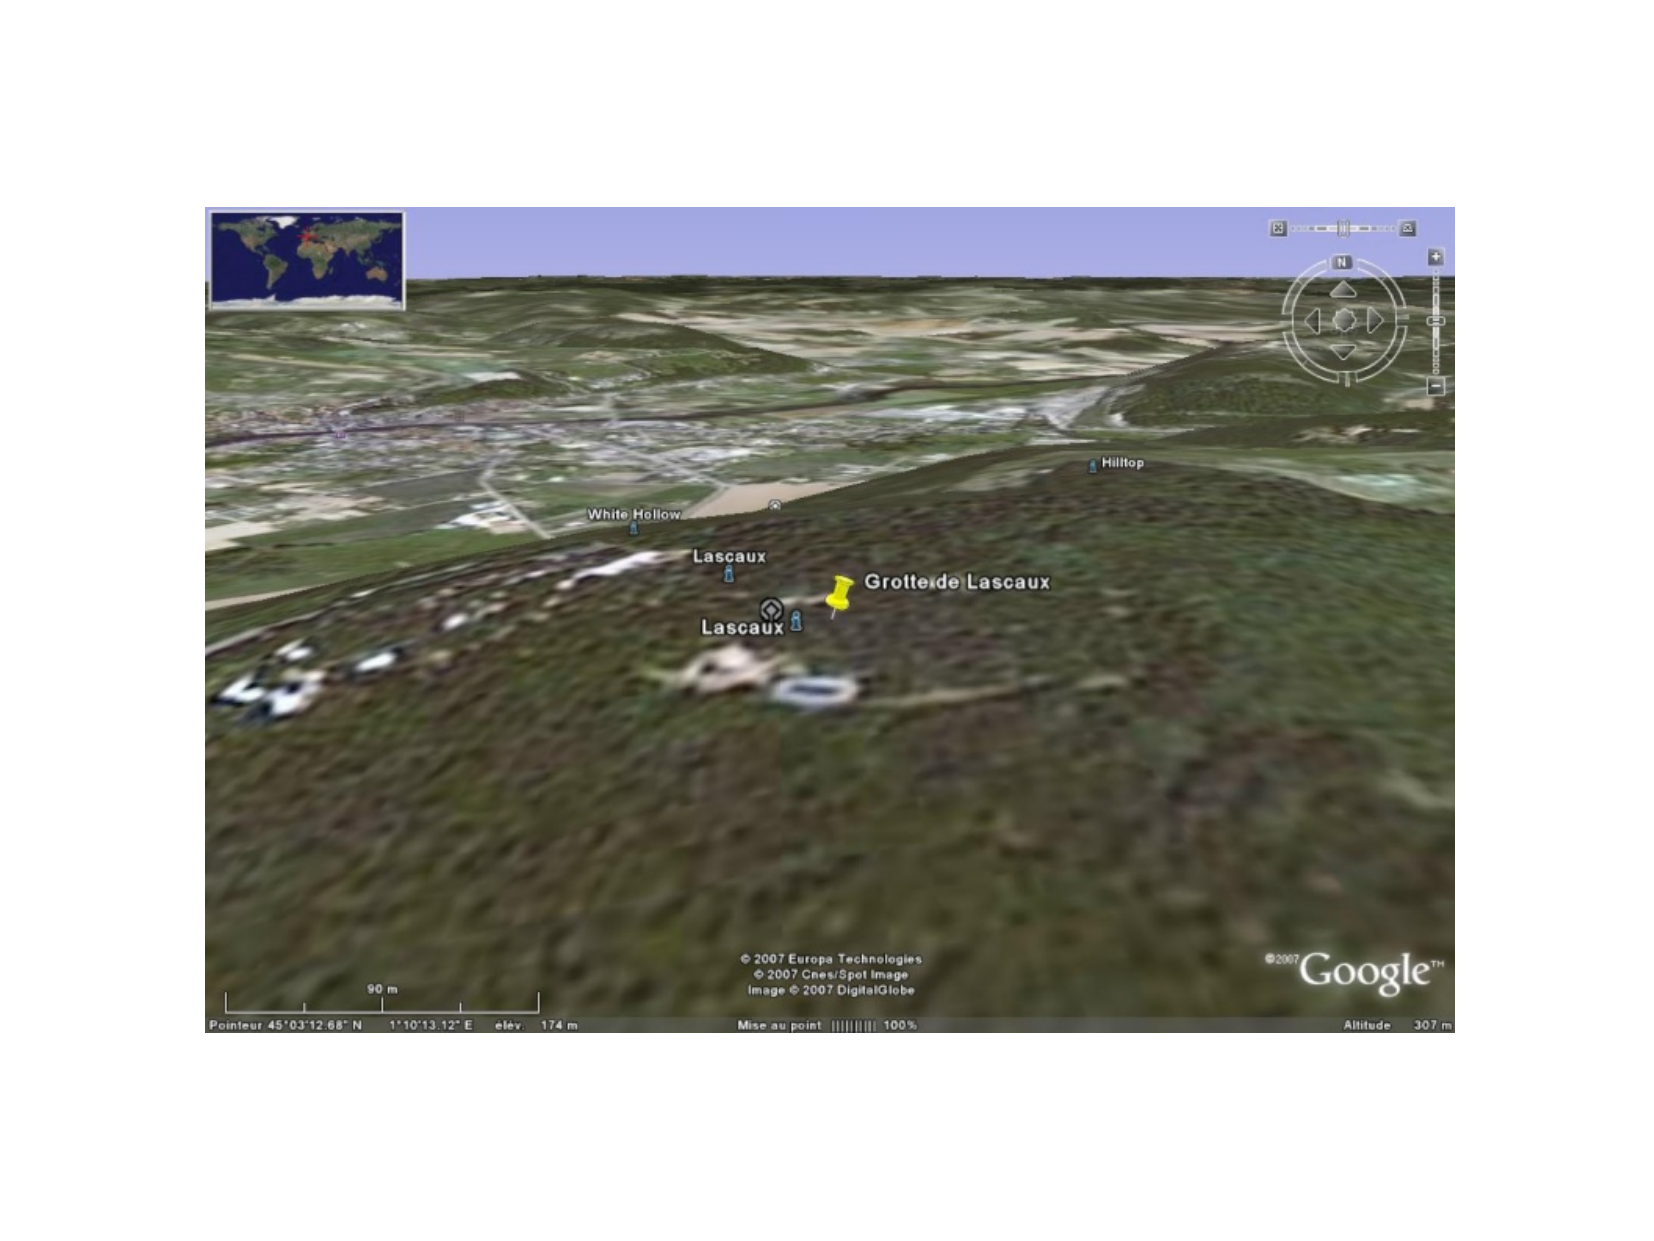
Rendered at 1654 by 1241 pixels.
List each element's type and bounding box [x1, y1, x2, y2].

picture [205, 207, 1455, 1033]
